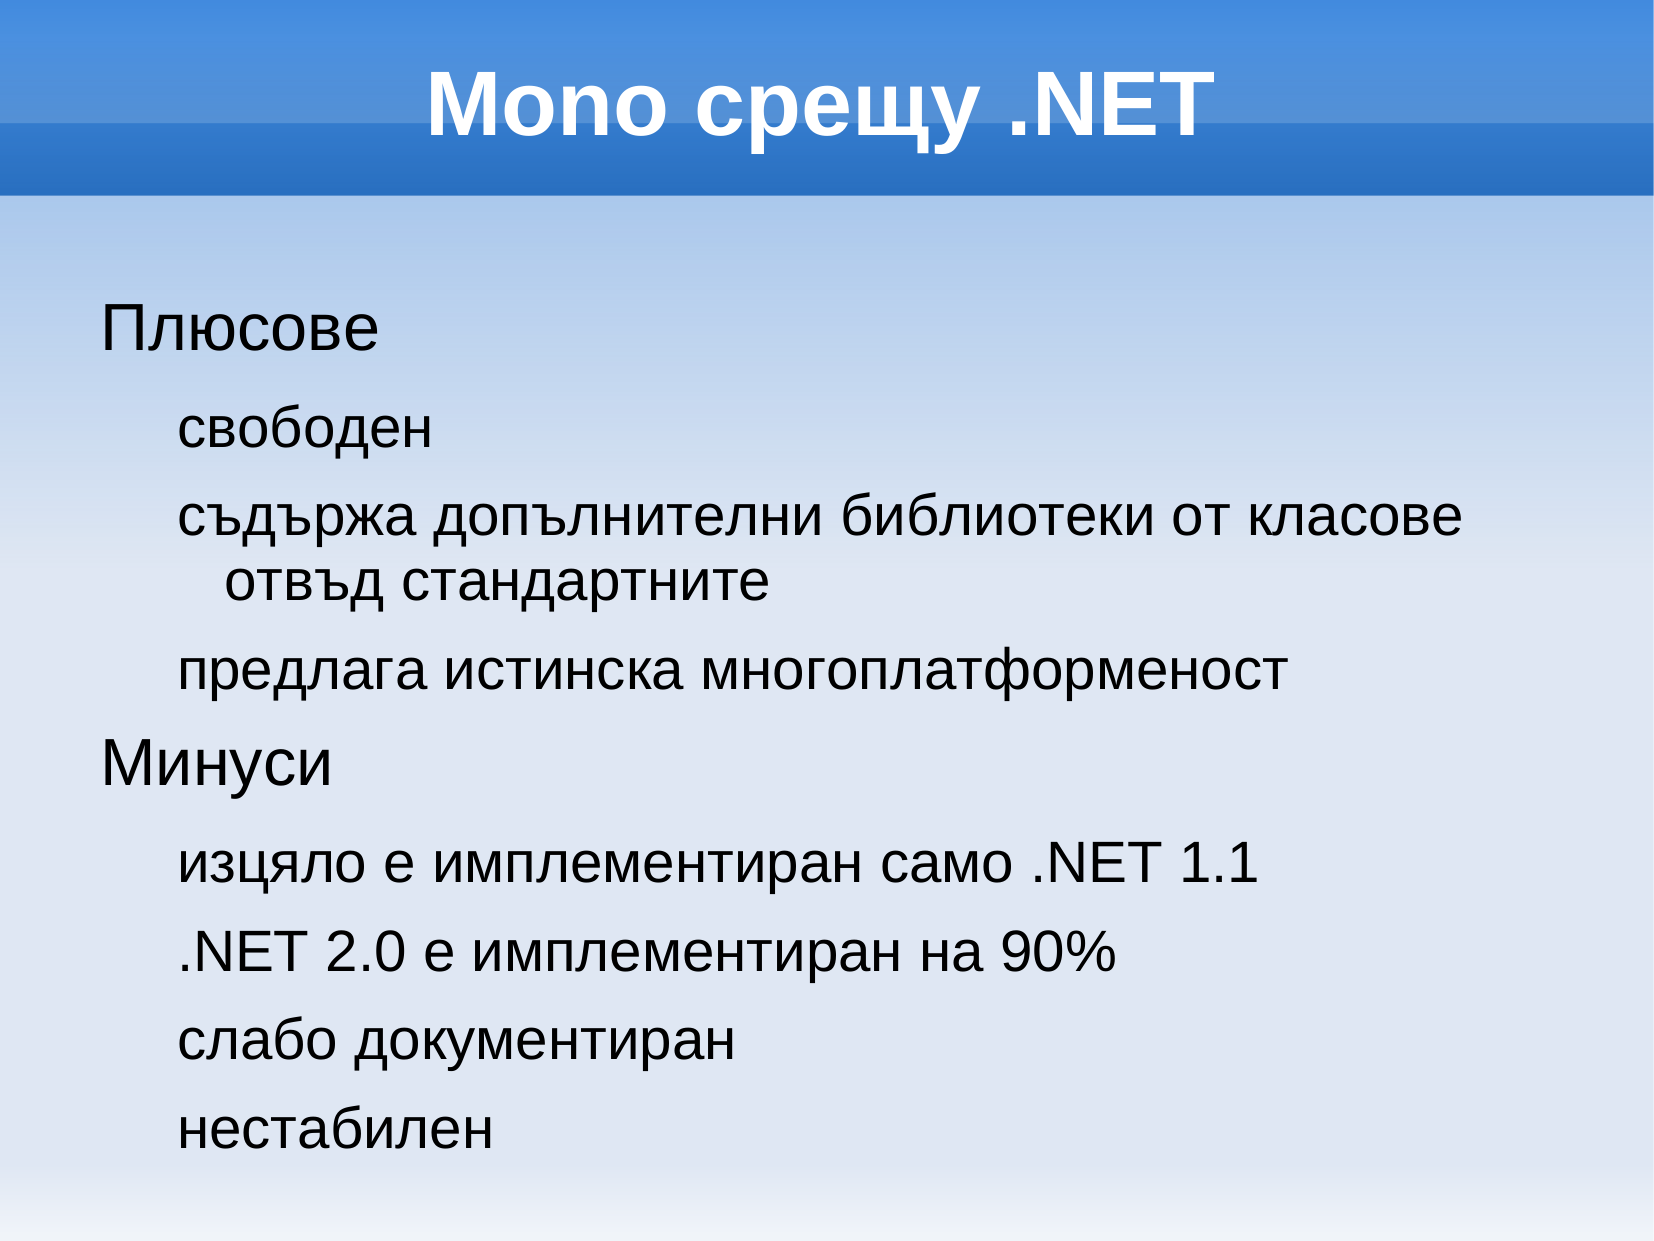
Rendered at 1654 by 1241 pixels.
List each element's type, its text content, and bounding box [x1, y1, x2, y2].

picture [0, 0, 1654, 1241]
title Mono срещу .NET [76, 7, 1565, 200]
list Плюсове свободен съдържа допълнителни библиотеки от класове отвъд стандартните предлага истинска многоплатформеност Минуси изцяло е имплементиран само .NET 1.1 .NET 2.0 e имплементиран на 90% слабо документиран нестабилен [82, 290, 1571, 1161]
